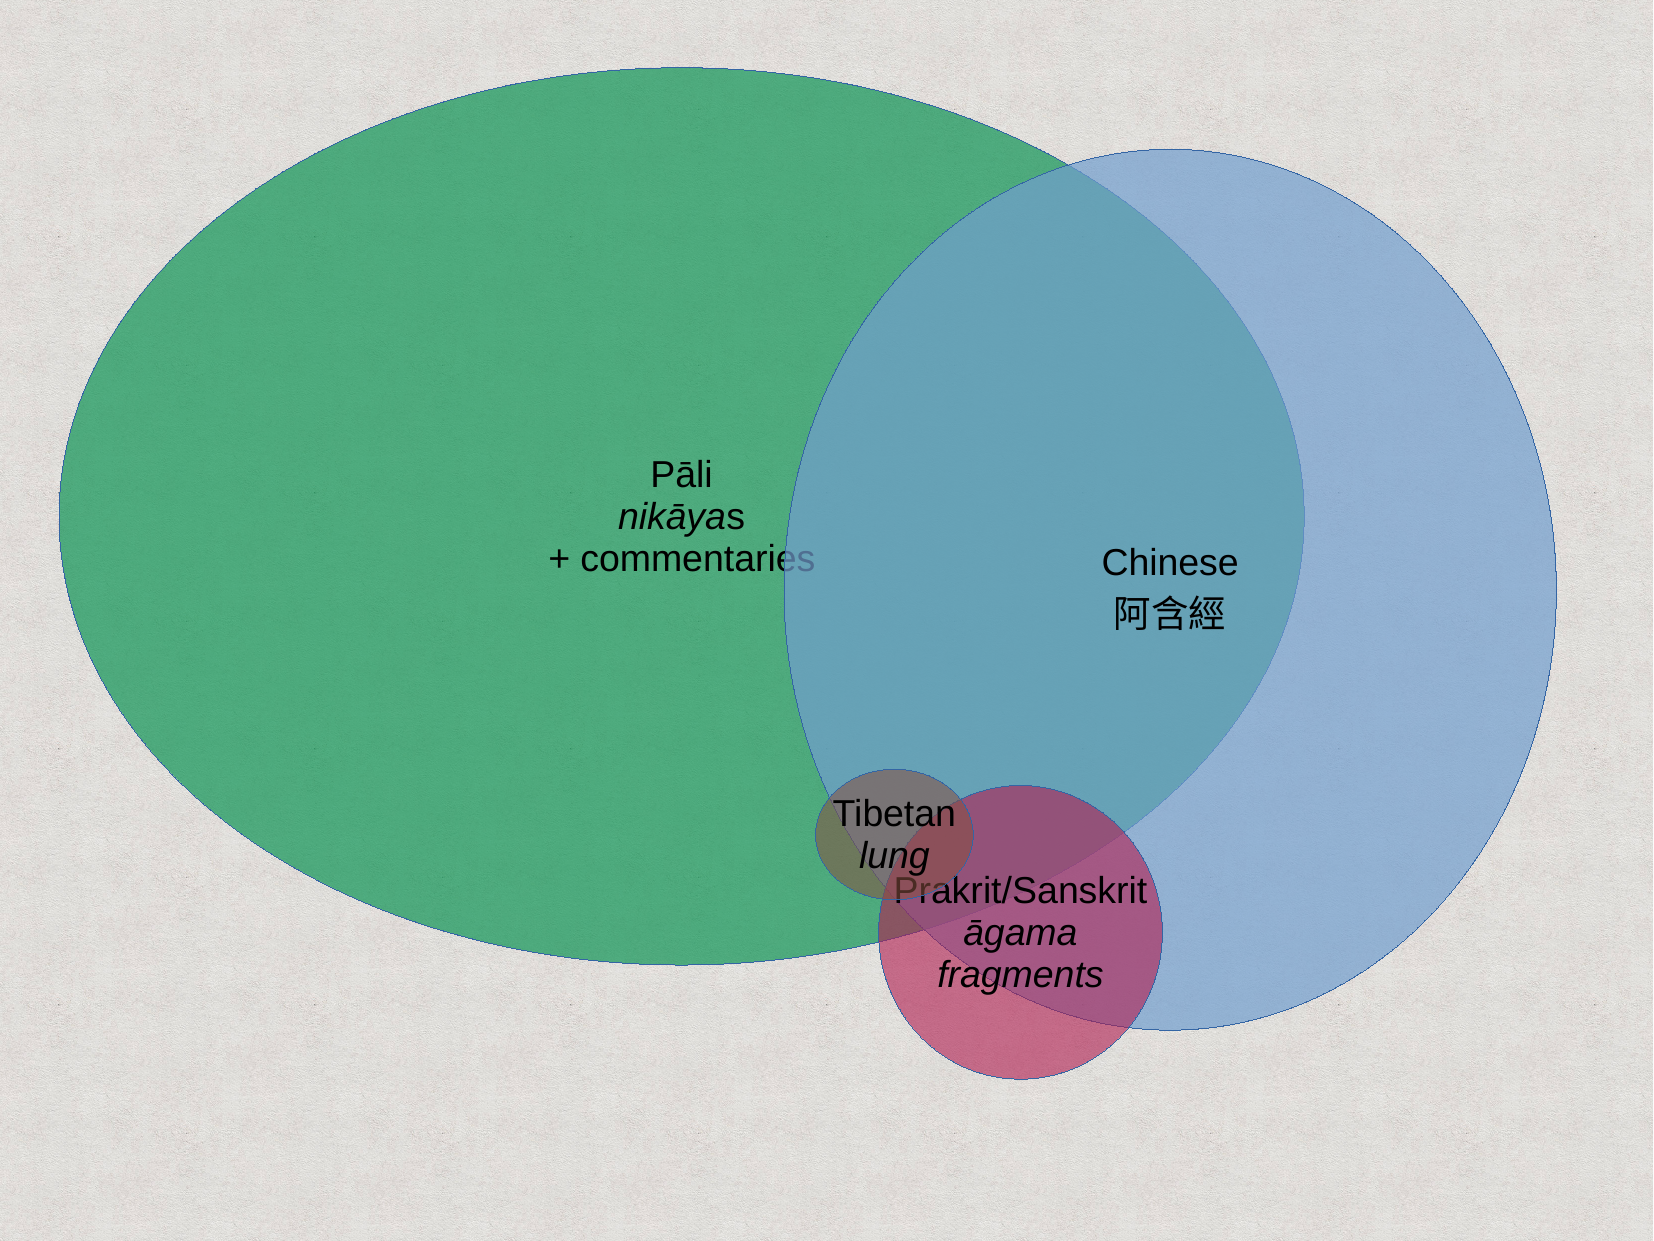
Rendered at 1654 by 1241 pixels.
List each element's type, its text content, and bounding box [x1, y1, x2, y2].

text_box Chinese 阿含經 [784, 149, 1557, 1031]
text_box Pāli nikāyas + commentaries [59, 67, 1068, 966]
picture [0, 0, 1654, 1241]
text_box Prakrit/Sanskrit āgama fragments [878, 785, 1163, 1080]
text_box Tibetan lung [815, 769, 974, 900]
